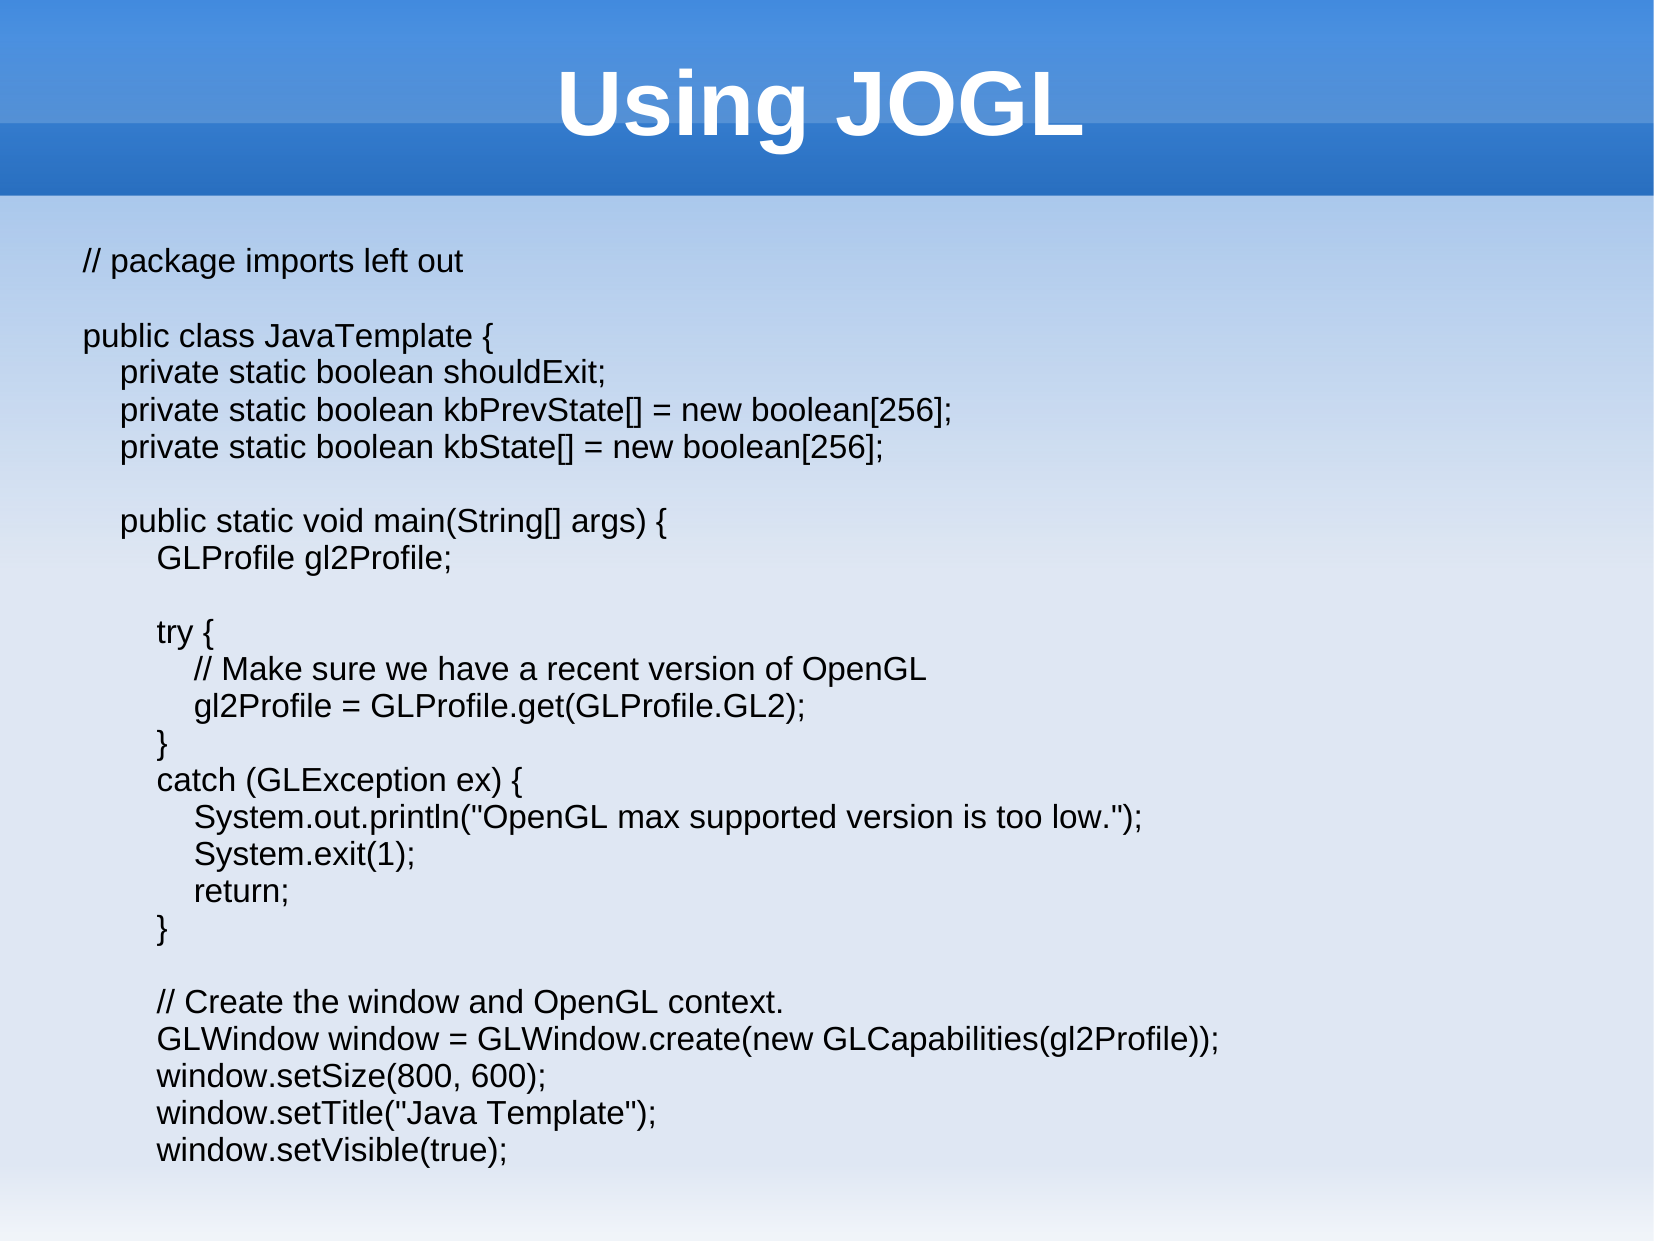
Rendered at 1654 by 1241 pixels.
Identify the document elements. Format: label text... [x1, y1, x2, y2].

title Using JOGL [76, 0, 1565, 208]
list // package imports left out public class JavaTemplate { private static boolean shouldExit; private static boolean kbPrevState[] = new boolean[256]; private static boolean kbState[] = new boolean[256]; public static void main(String[] args) { GLProfile gl2Profile; try { // Make sure we have a recent version of OpenGL gl2Profile = GLProfile.get(GLProfile.GL2); } catch (GLException ex) { System.out.println("OpenGL max supported version is too low."); System.exit(1); return; } // Create the window and OpenGL context. GLWindow window = GLWindow.create(new GLCapabilities(gl2Profile)); window.setSize(800, 600); window.setTitle("Java Template"); window.setVisible(true); [82, 242, 1571, 1206]
picture [0, 0, 1654, 1241]
